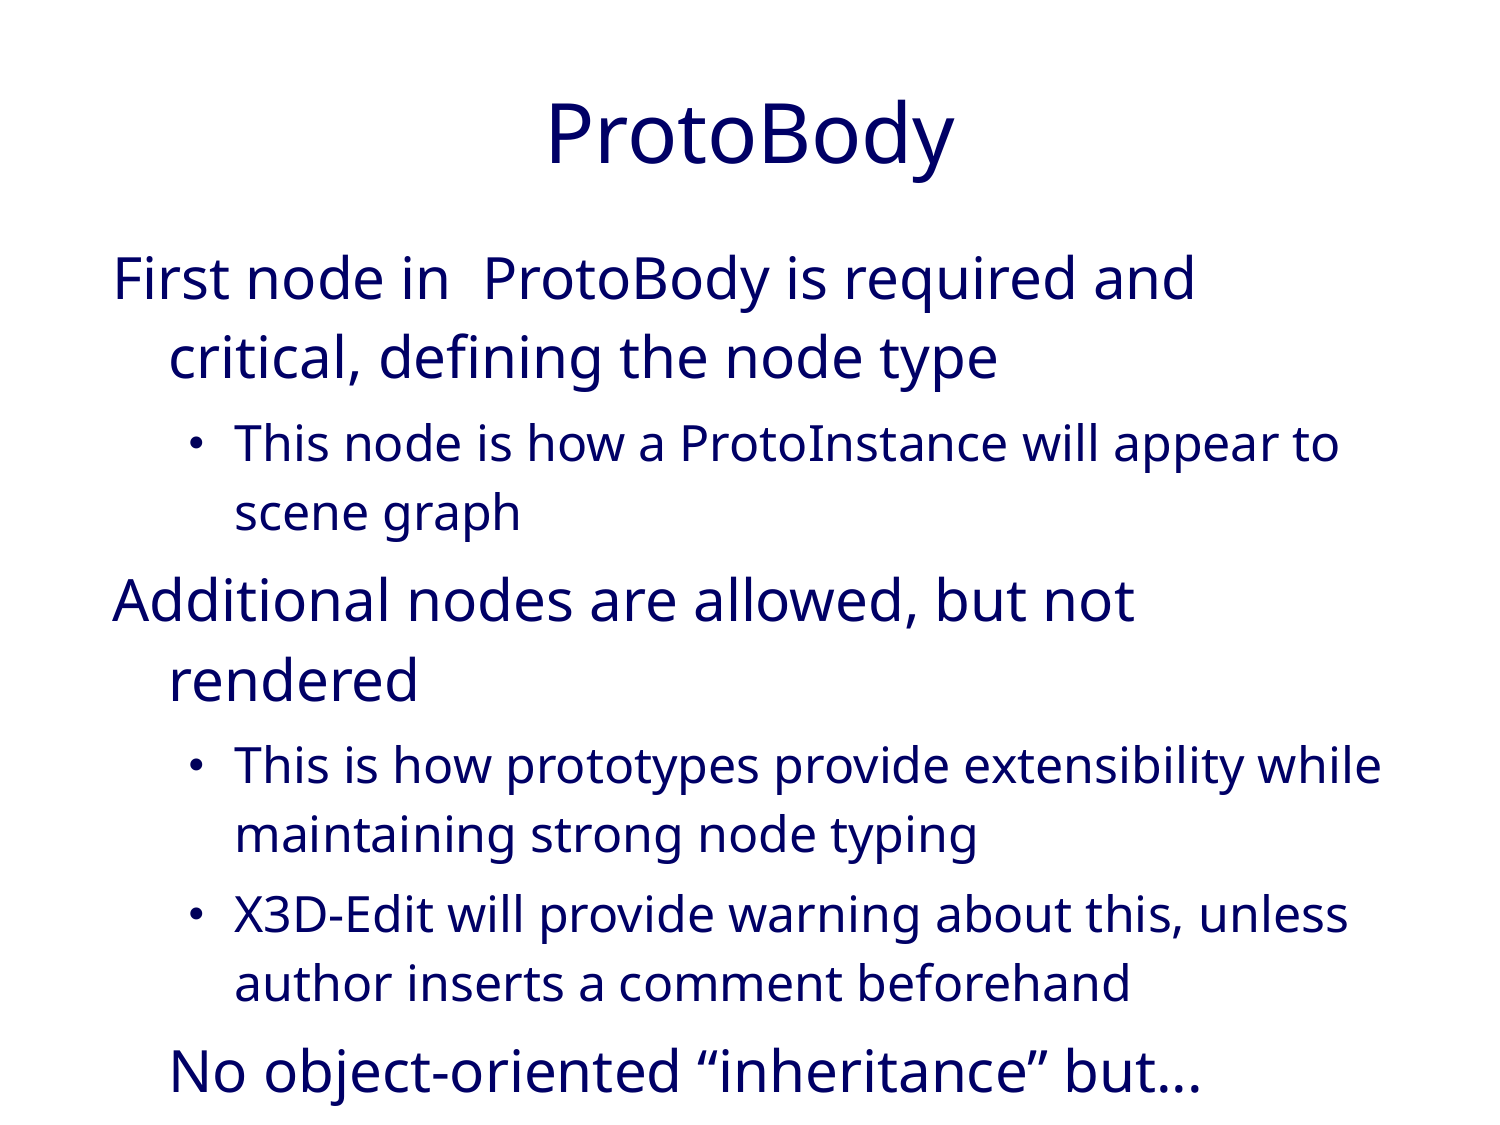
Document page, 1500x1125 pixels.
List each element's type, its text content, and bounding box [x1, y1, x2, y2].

title ProtoBody [112, 44, 1388, 218]
list First node in ProtoBody is required and critical, defining the node type This node is how a ProtoInstance will appear to scene graph Additional nodes are allowed, but not rendered This is how prototypes provide extensibility while maintaining strong node typing X3D-Edit will provide warning about this, unless author inserts a comment beforehand No object-oriented “inheritance” but... first node in body can be a nested ProtoInstance [112, 237, 1388, 1020]
